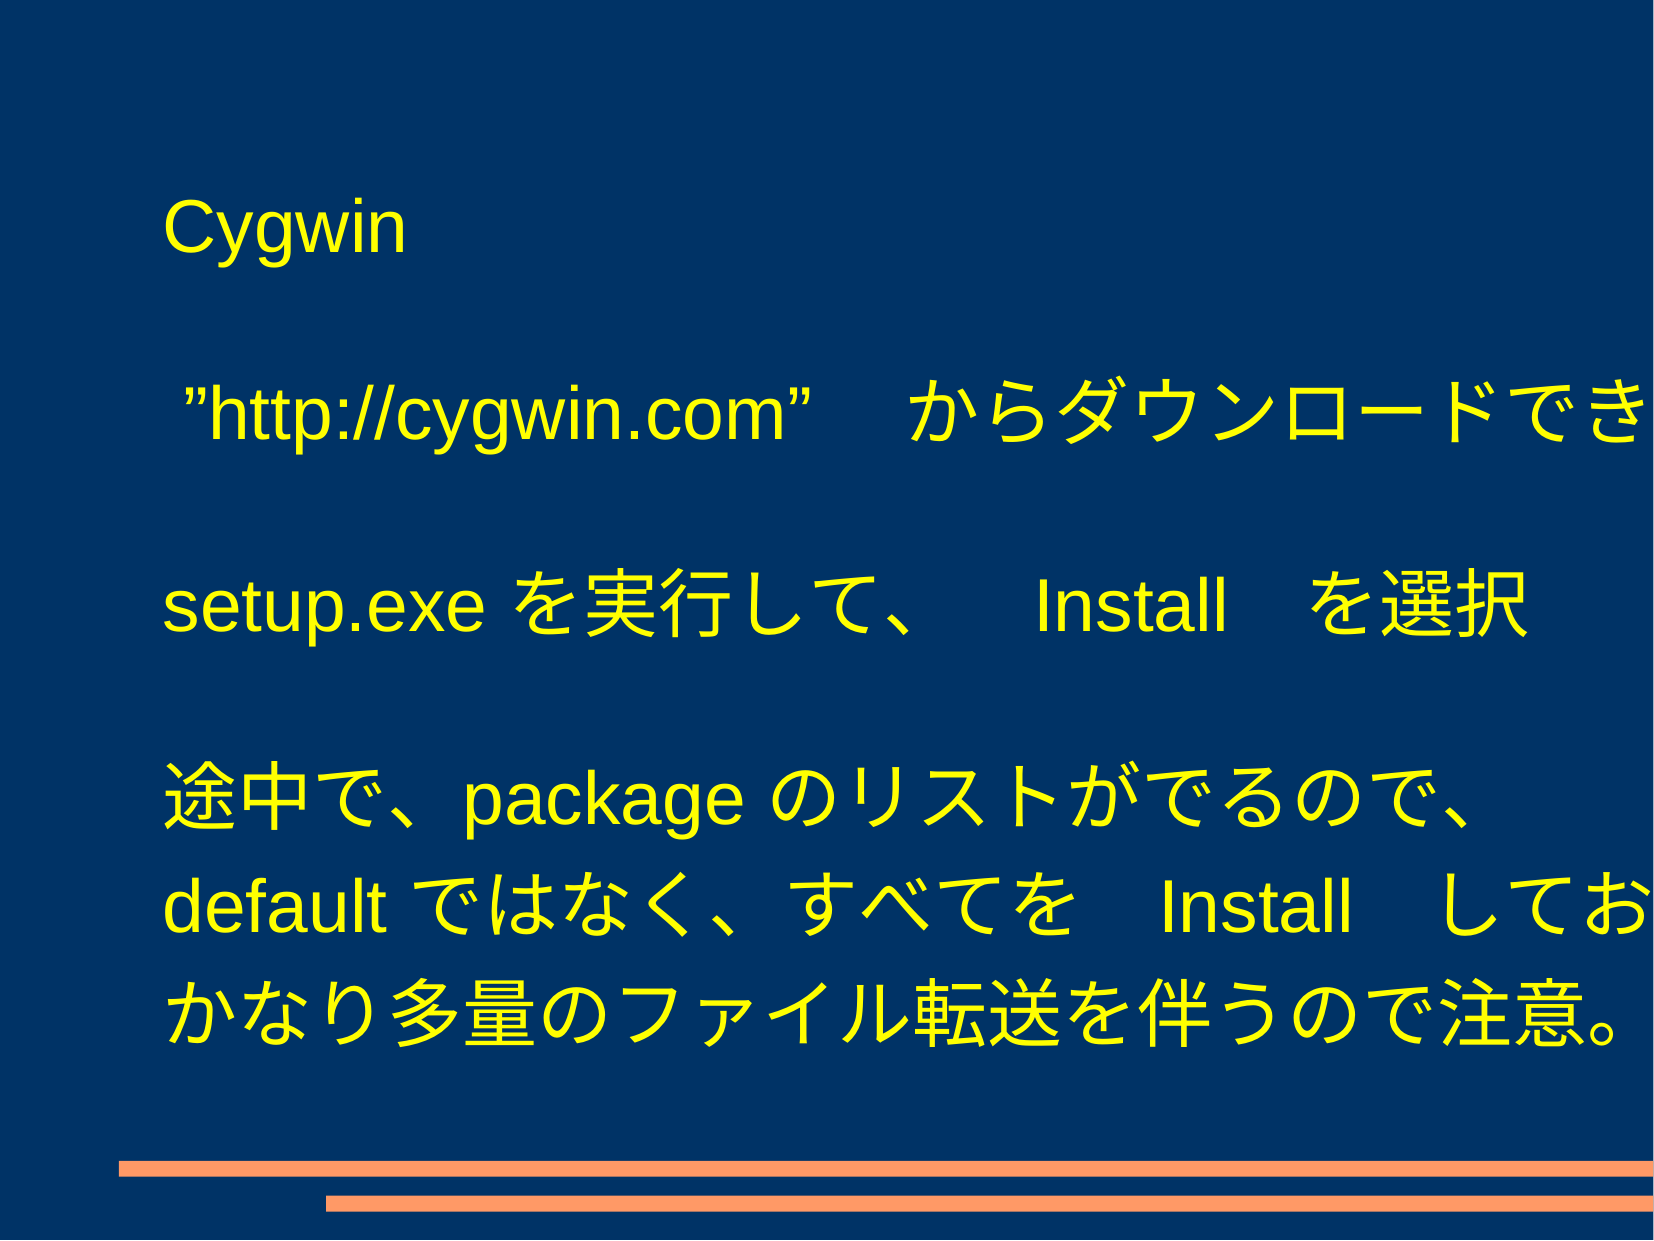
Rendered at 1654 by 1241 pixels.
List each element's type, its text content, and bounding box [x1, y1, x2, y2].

text_box Cygwin ”http://cygwin.com” からダウンロードできる。 setup.exe を実行して、 Install を選択 途中で、package のリストがでるので、 default ではなく、すべてを Install しておく。 かなり多量のファイル転送を伴うので注意。 [147, 177, 1654, 1023]
